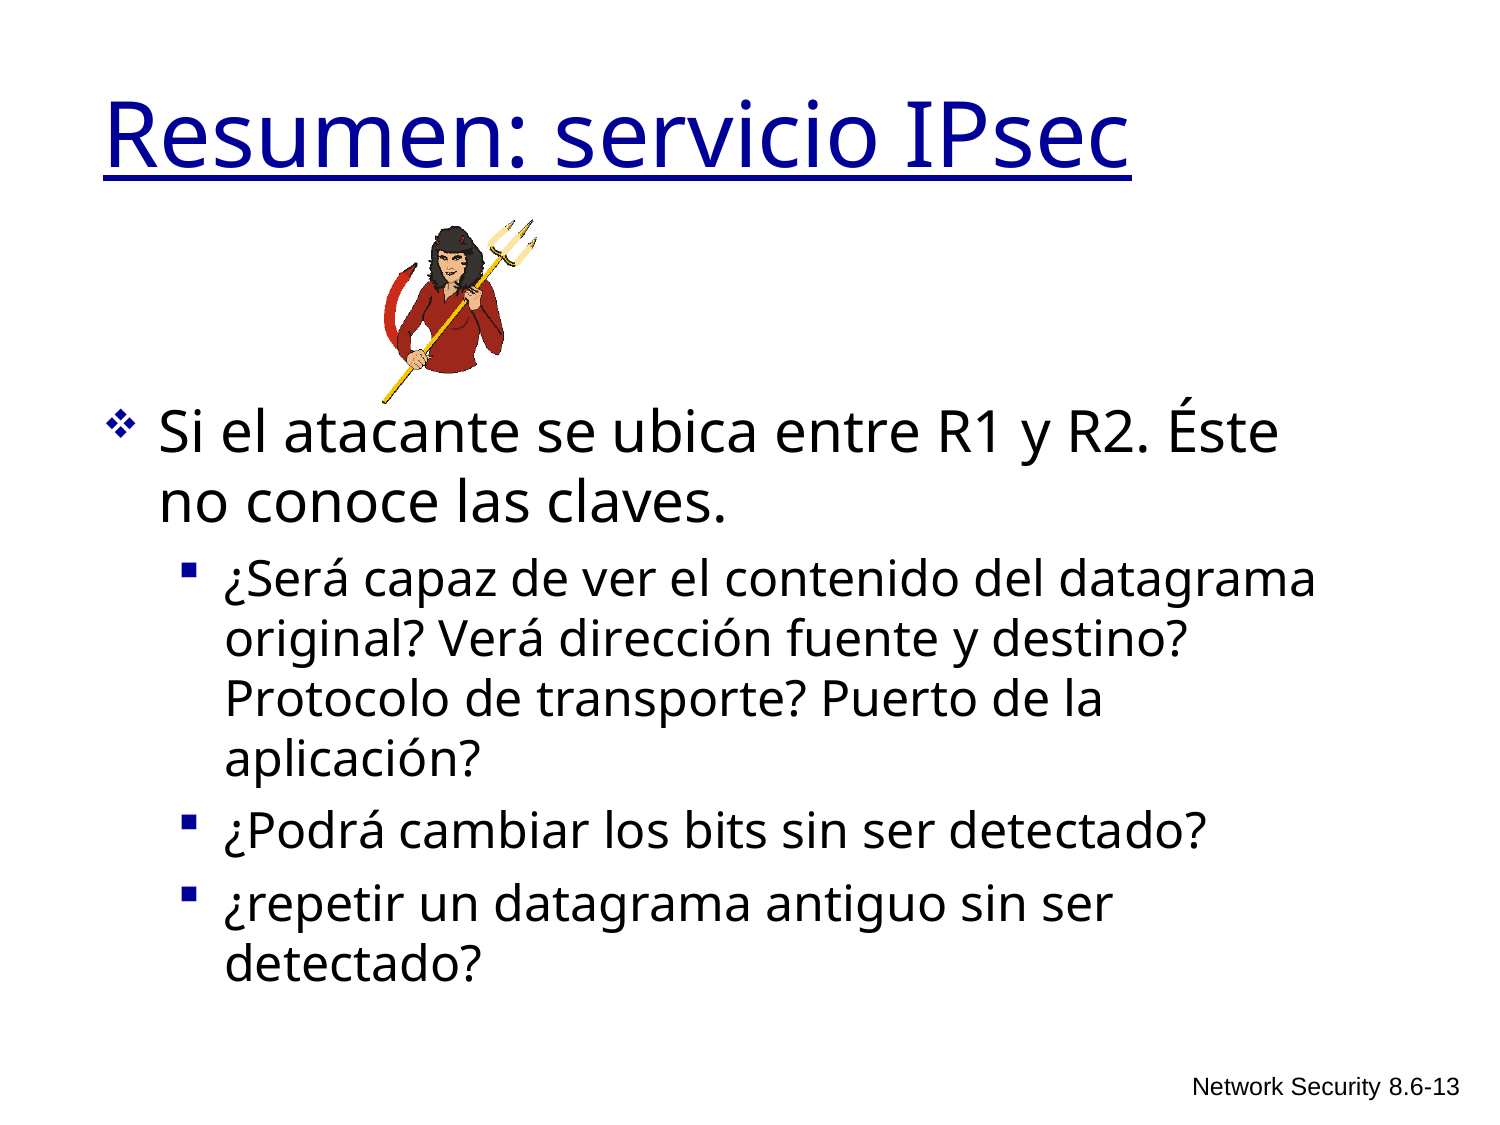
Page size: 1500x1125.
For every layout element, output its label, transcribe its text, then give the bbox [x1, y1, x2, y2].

text_box Network Security [762, 1062, 1397, 1114]
list Si el atacante se ubica entre R1 y R2. Éste no conoce las claves. ¿Será capaz de ver el contenido del datagrama original? Verá dirección fuente y destino? Protocolo de transporte? Puerto de la aplicación? ¿Podrá cambiar los bits sin ser detectado? ¿repetir un datagrama antiguo sin ser detectado? [87, 386, 1363, 1045]
title Resumen: servicio IPsec [87, 37, 1363, 225]
picture [382, 219, 537, 404]
